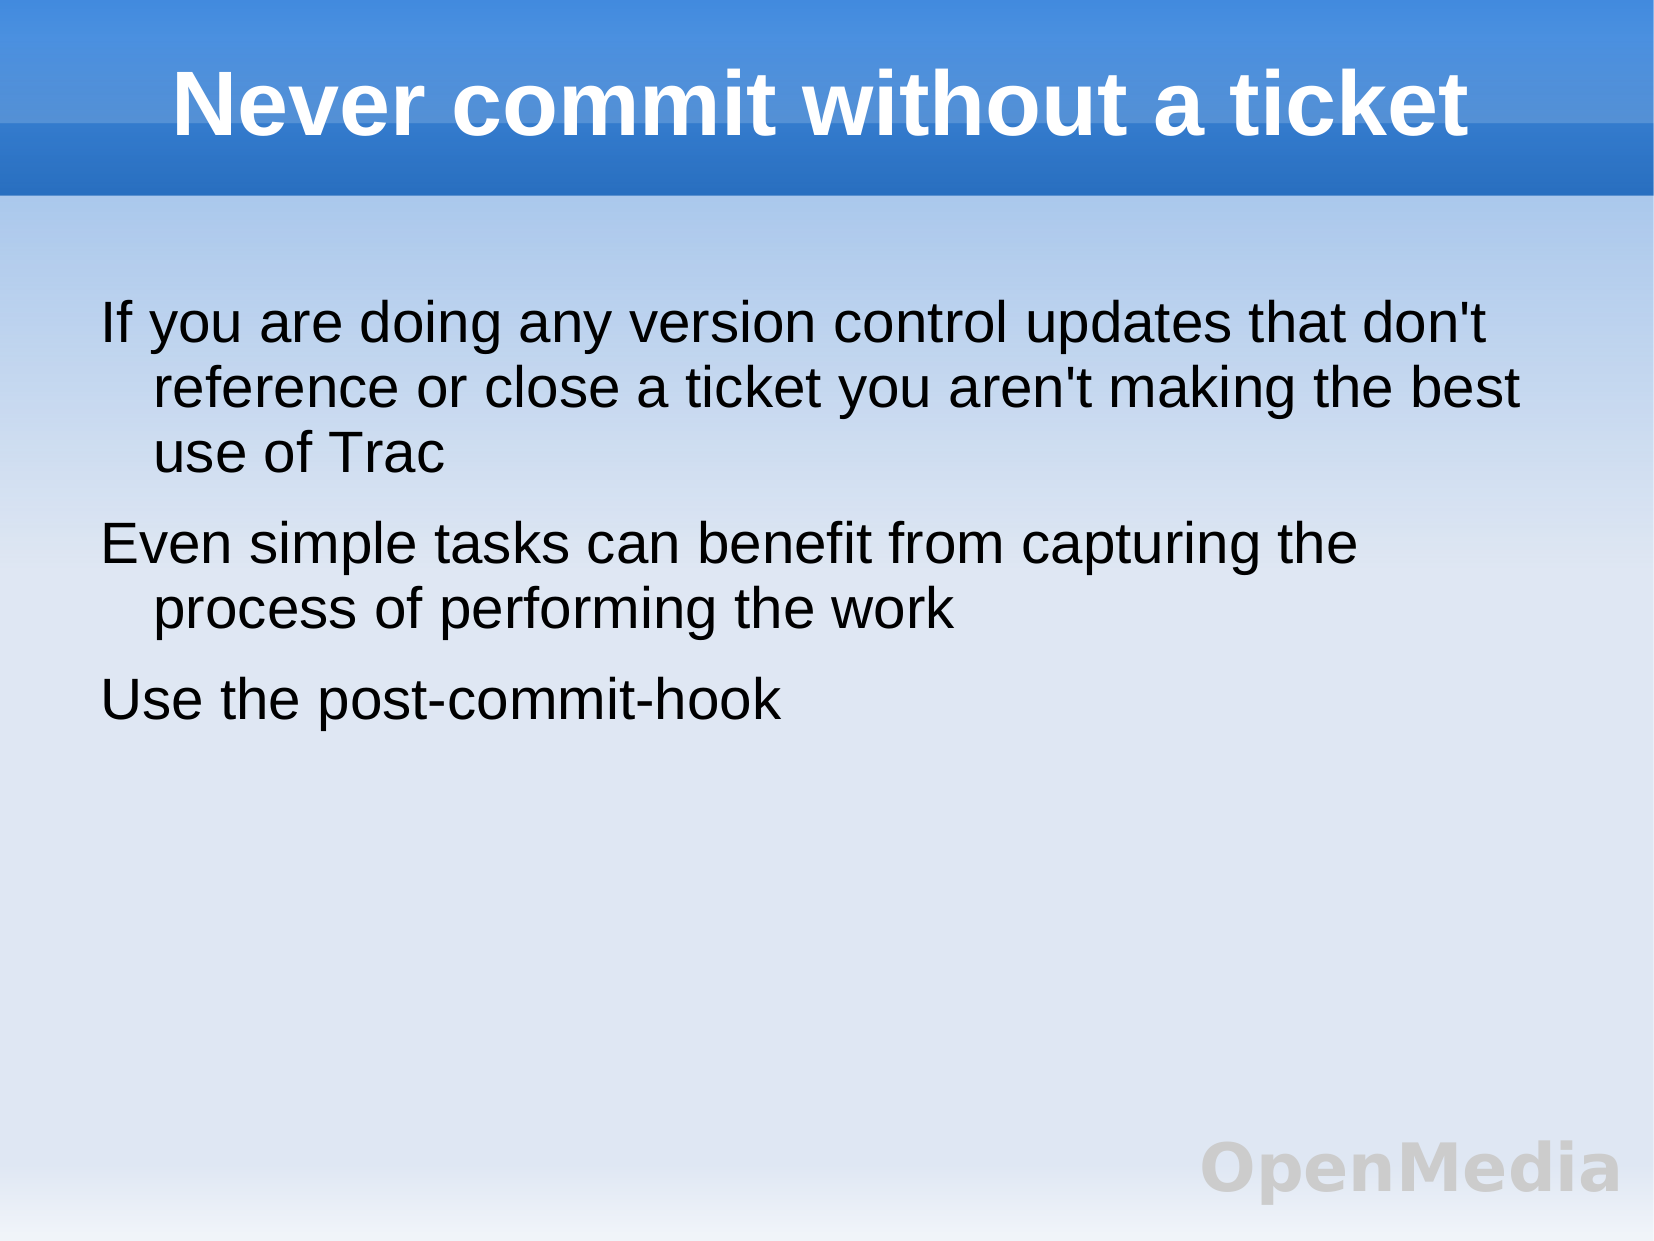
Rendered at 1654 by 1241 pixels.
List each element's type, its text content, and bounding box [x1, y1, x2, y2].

list If you are doing any version control updates that don't reference or close a ticket you aren't making the best use of Trac Even simple tasks can benefit from capturing the process of performing the work Use the post-commit-hook [82, 290, 1571, 1109]
picture [0, 0, 1654, 1241]
title Never commit without a ticket [76, 0, 1565, 208]
